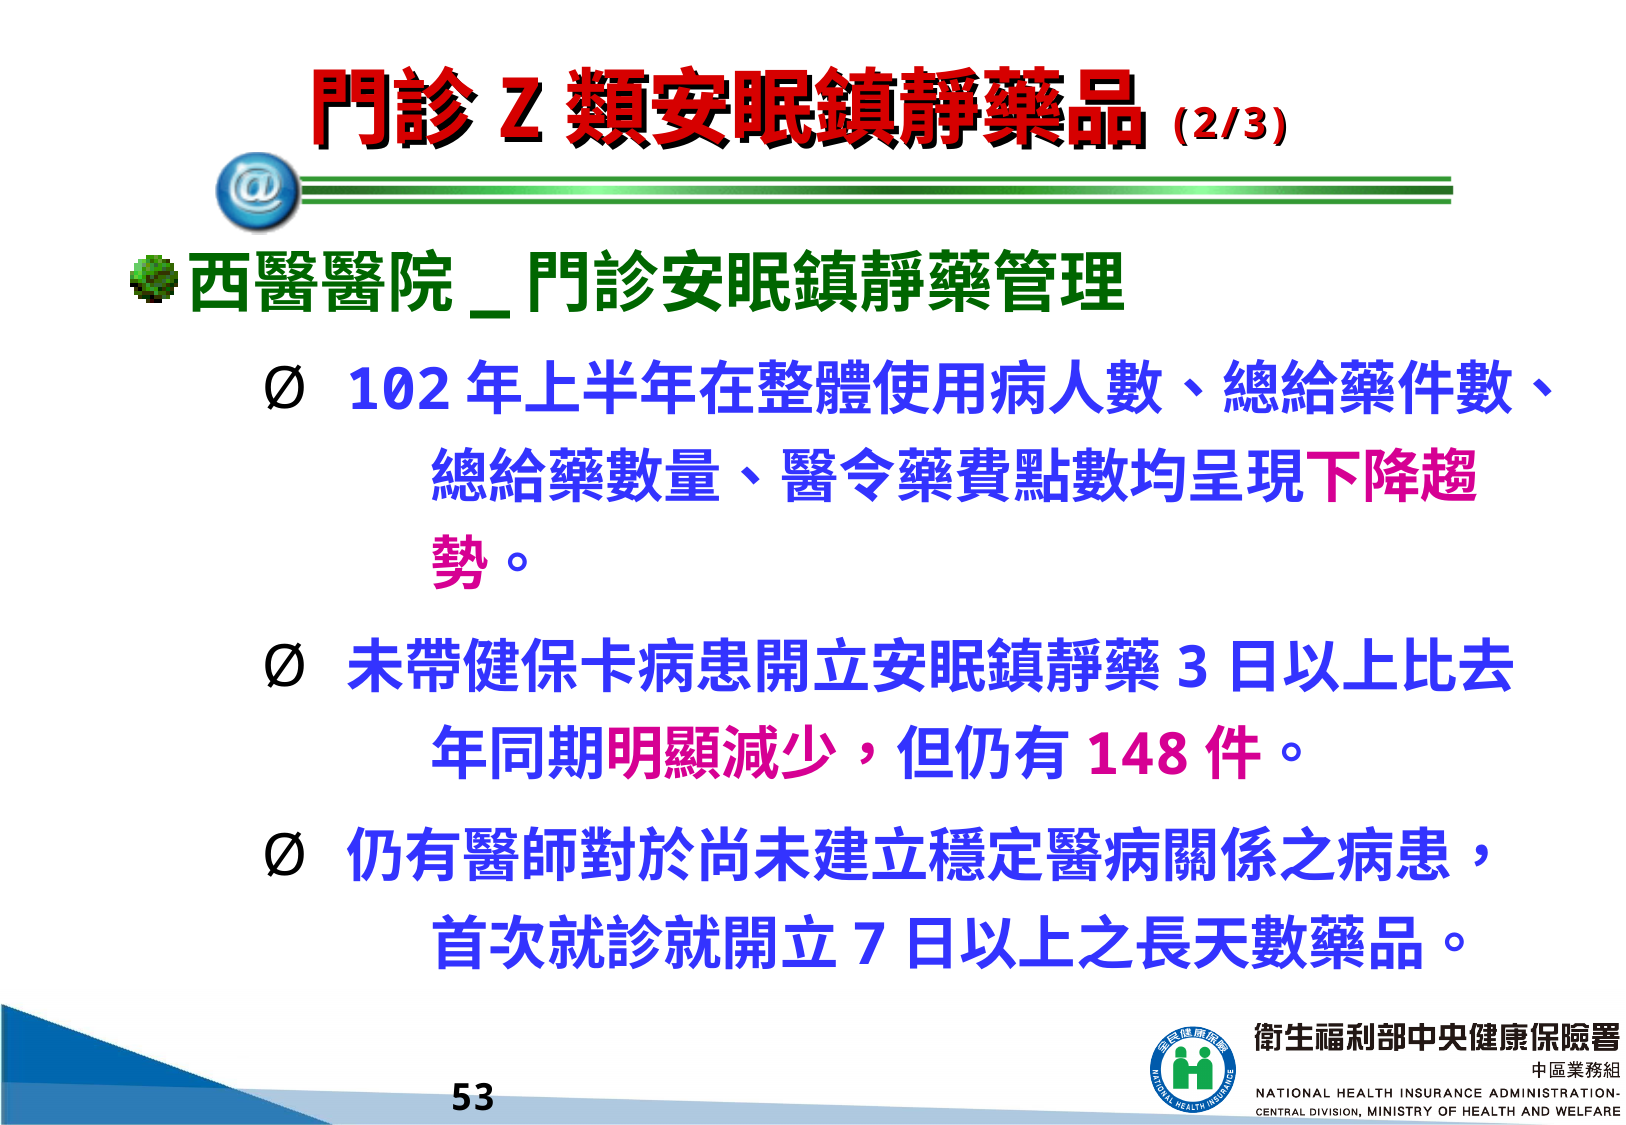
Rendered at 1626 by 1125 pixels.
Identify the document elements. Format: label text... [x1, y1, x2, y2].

list 西醫醫院_門診安眠鎮靜藥管理 102年上半年在整體使用病人數、總給藥件數、總給藥數量、醫令藥費點數均呈現下降趨勢。 未帶健保卡病患開立安眠鎮靜藥3日以上比去年同期明顯減少，但仍有148件。 仍有醫師對於尚未建立穩定醫病關係之病患，首次就診就開立7日以上之長天數藥品。 [115, 231, 1545, 1009]
text_box [435, 1065, 815, 1125]
title 門診Z類安眠鎮靜藥品(2/3) [292, 10, 1562, 198]
